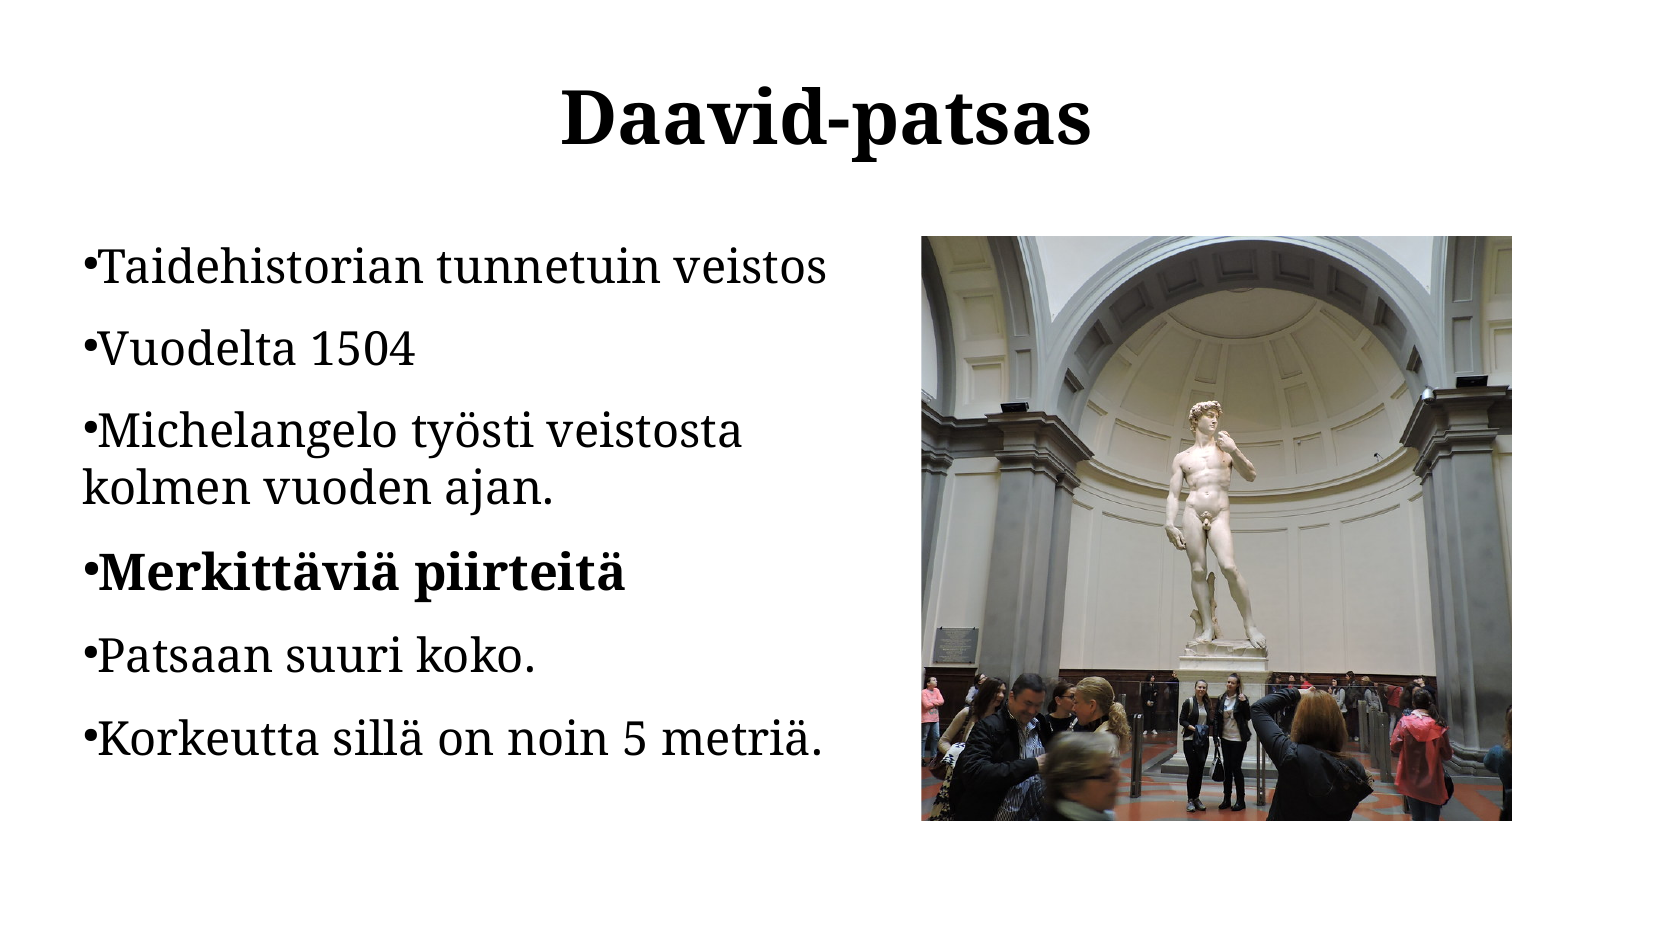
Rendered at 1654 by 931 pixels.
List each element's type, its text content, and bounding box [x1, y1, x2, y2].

list Taidehistorian tunnetuin veistos Vuodelta 1504 Michelangelo työsti veistosta kolmen vuoden ajan. Merkittäviä piirteitä Patsaan suuri koko. Korkeutta sillä on noin 5 metriä. [82, 236, 898, 776]
title Daavid-patsas [82, 37, 1571, 193]
picture [921, 236, 1512, 821]
